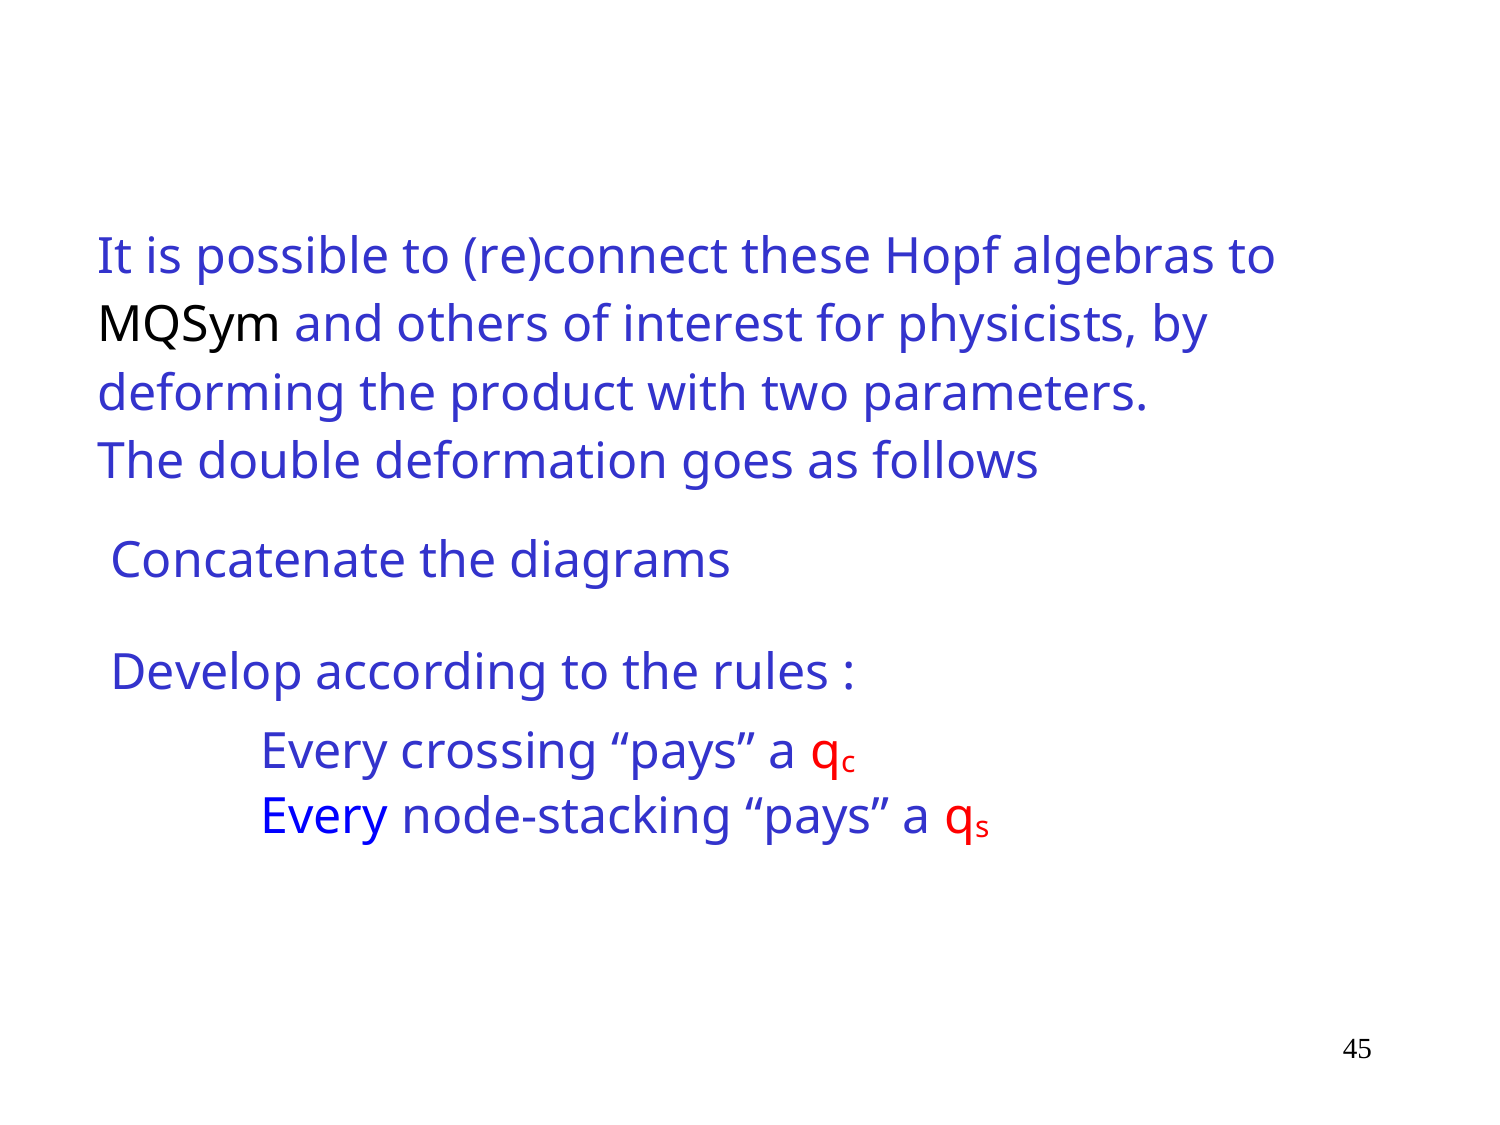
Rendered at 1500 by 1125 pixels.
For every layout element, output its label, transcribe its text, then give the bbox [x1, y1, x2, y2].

text_box It is possible to (re)connect these Hopf algebras to MQSym and others of interest for physicists, by deforming the product with two parameters. The double deformation goes as follows Concatenate the diagrams Develop according to the rules : Every crossing “pays” a qc Every node-stacking “pays” a qs [82, 212, 1394, 898]
